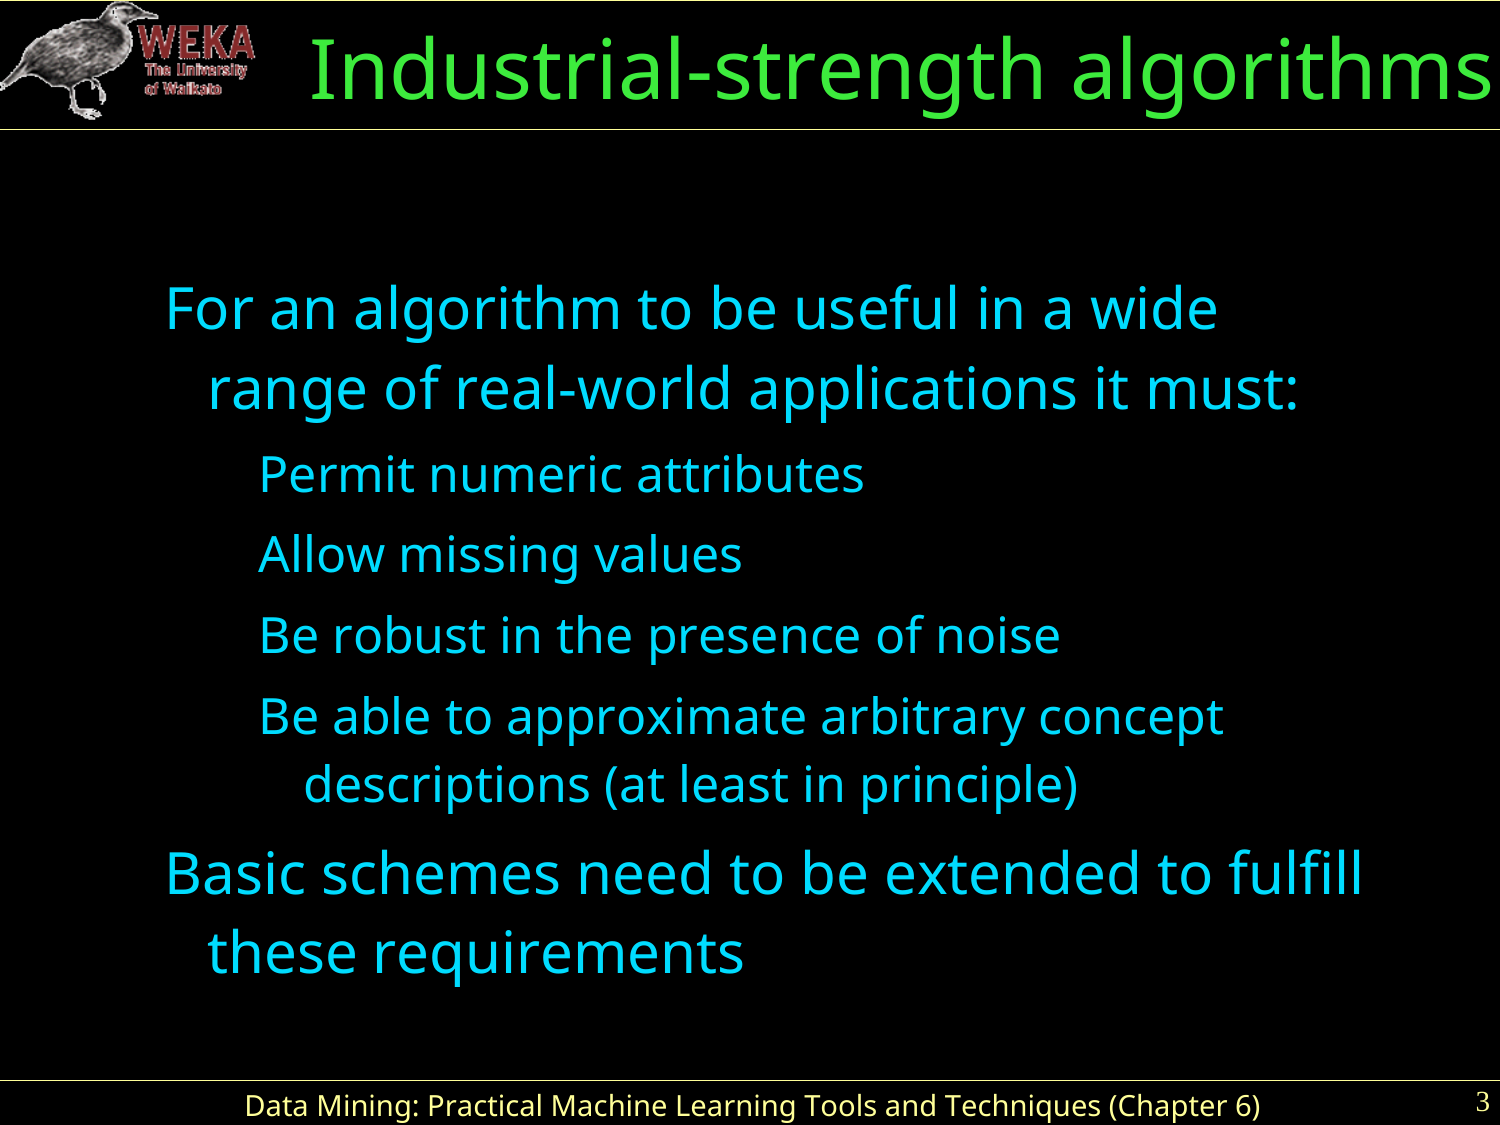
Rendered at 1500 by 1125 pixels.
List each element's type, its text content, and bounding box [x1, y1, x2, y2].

picture [0, 1, 266, 129]
list For an algorithm to be useful in a wide range of real-world applications it must: Permit numeric attributes Allow missing values Be robust in the presence of noise Be able to approximate arbitrary concept descriptions (at least in principle) Basic schemes need to be extended to fulfill these requirements [149, 260, 1388, 936]
title Industrial-strength algorithms [295, 0, 1500, 148]
